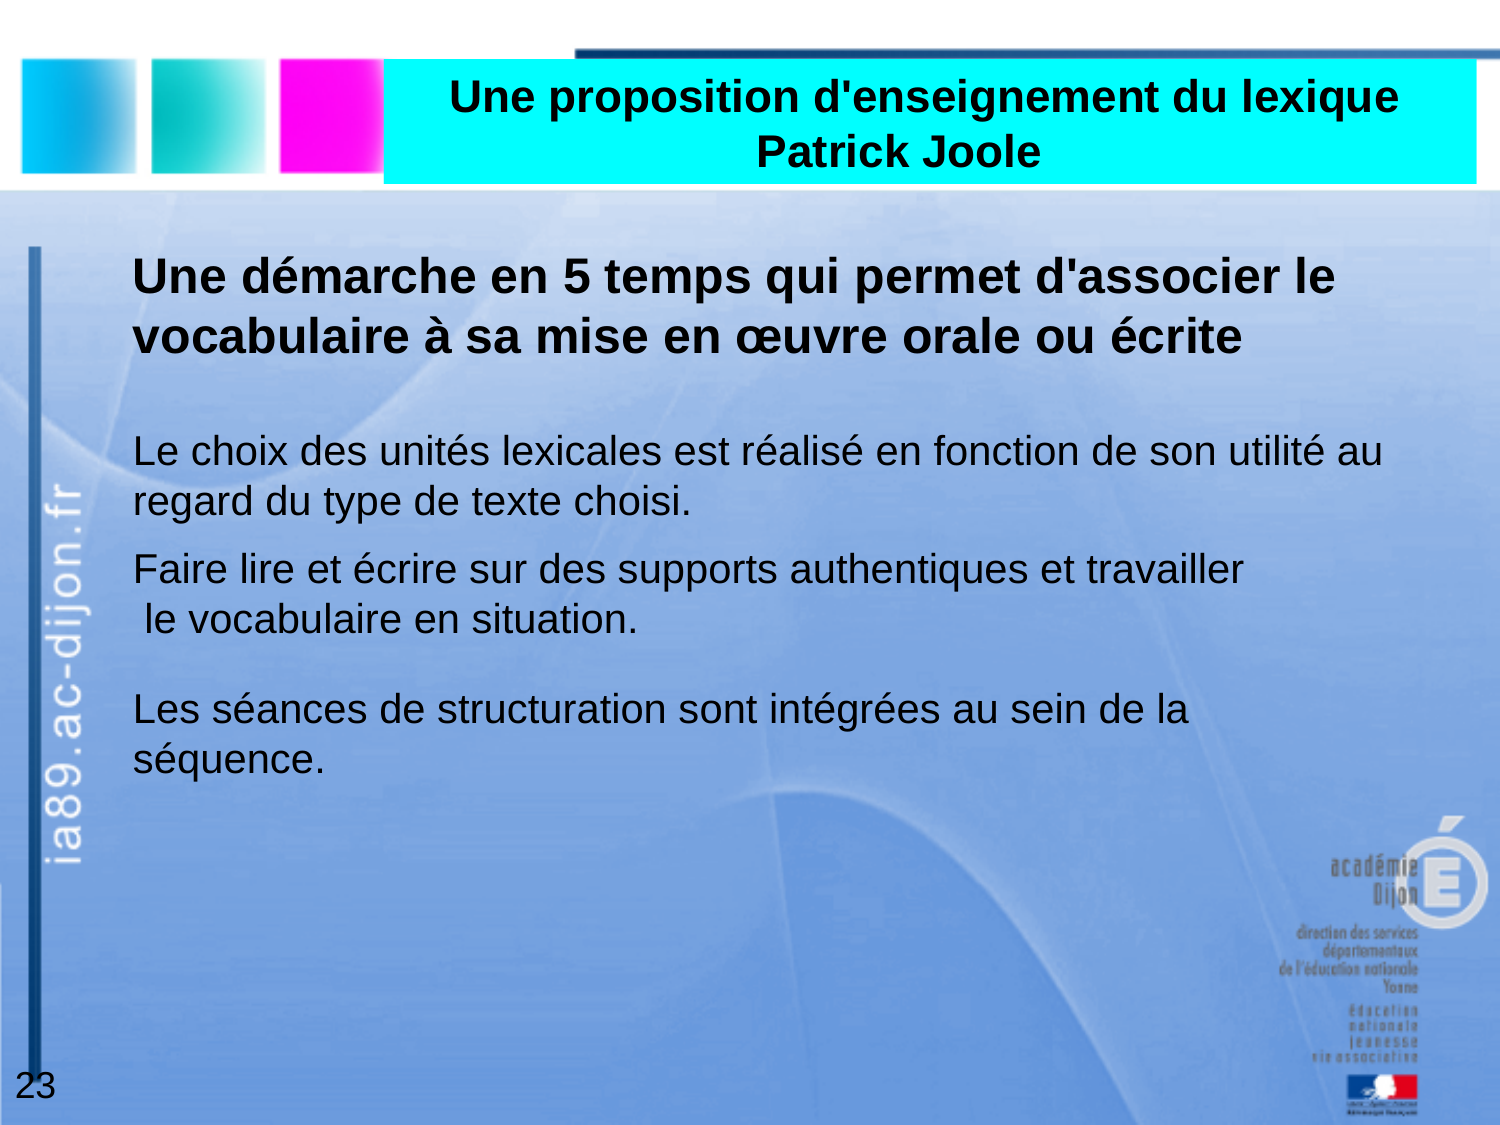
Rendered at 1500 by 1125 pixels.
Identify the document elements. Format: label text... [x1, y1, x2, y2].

text_box Une proposition d'enseignement du lexique Patrick Joole [383, 59, 1477, 184]
text_box Une démarche en 5 temps qui permet d'associer le vocabulaire à sa mise en œuvre orale ou écrite Le choix des unités lexicales est réalisé en fonction de son utilité au regard du type de texte choisi. [118, 236, 1418, 532]
text_box <numéro> [0, 1054, 657, 1125]
text_box Faire lire et écrire sur des supports authentiques et travailler le vocabulaire en situation. [118, 534, 1398, 650]
picture [0, 0, 1500, 1125]
text_box Les séances de structuration sont intégrées au sein de la séquence. [118, 674, 1401, 790]
